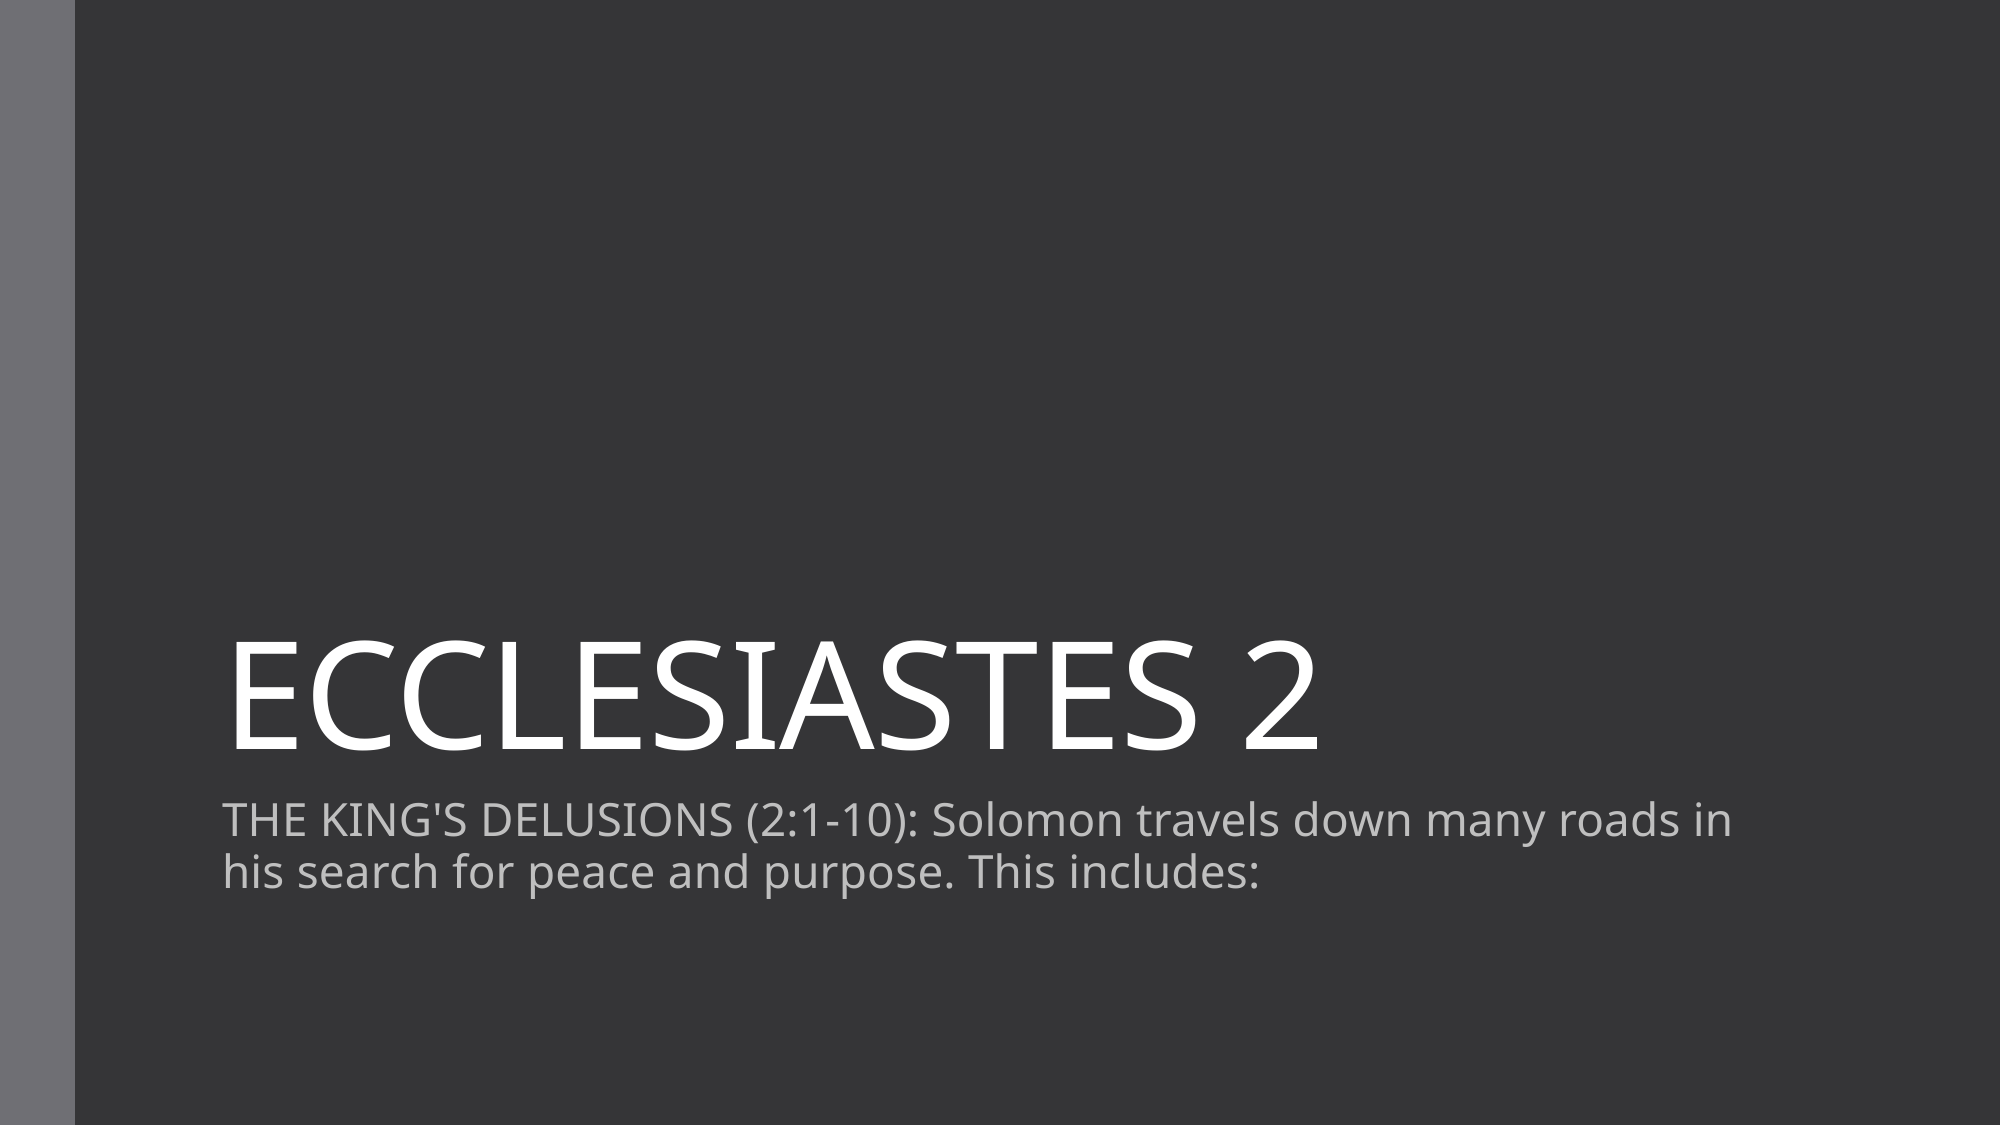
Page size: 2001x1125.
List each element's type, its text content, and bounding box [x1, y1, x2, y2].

title ECCLESIASTES 2 [206, 124, 1752, 787]
subtitle THE KING'S DELUSIONS (2:1-10): Solomon travels down many roads in his search for peace and purpose. This includes: [206, 787, 1752, 1066]
